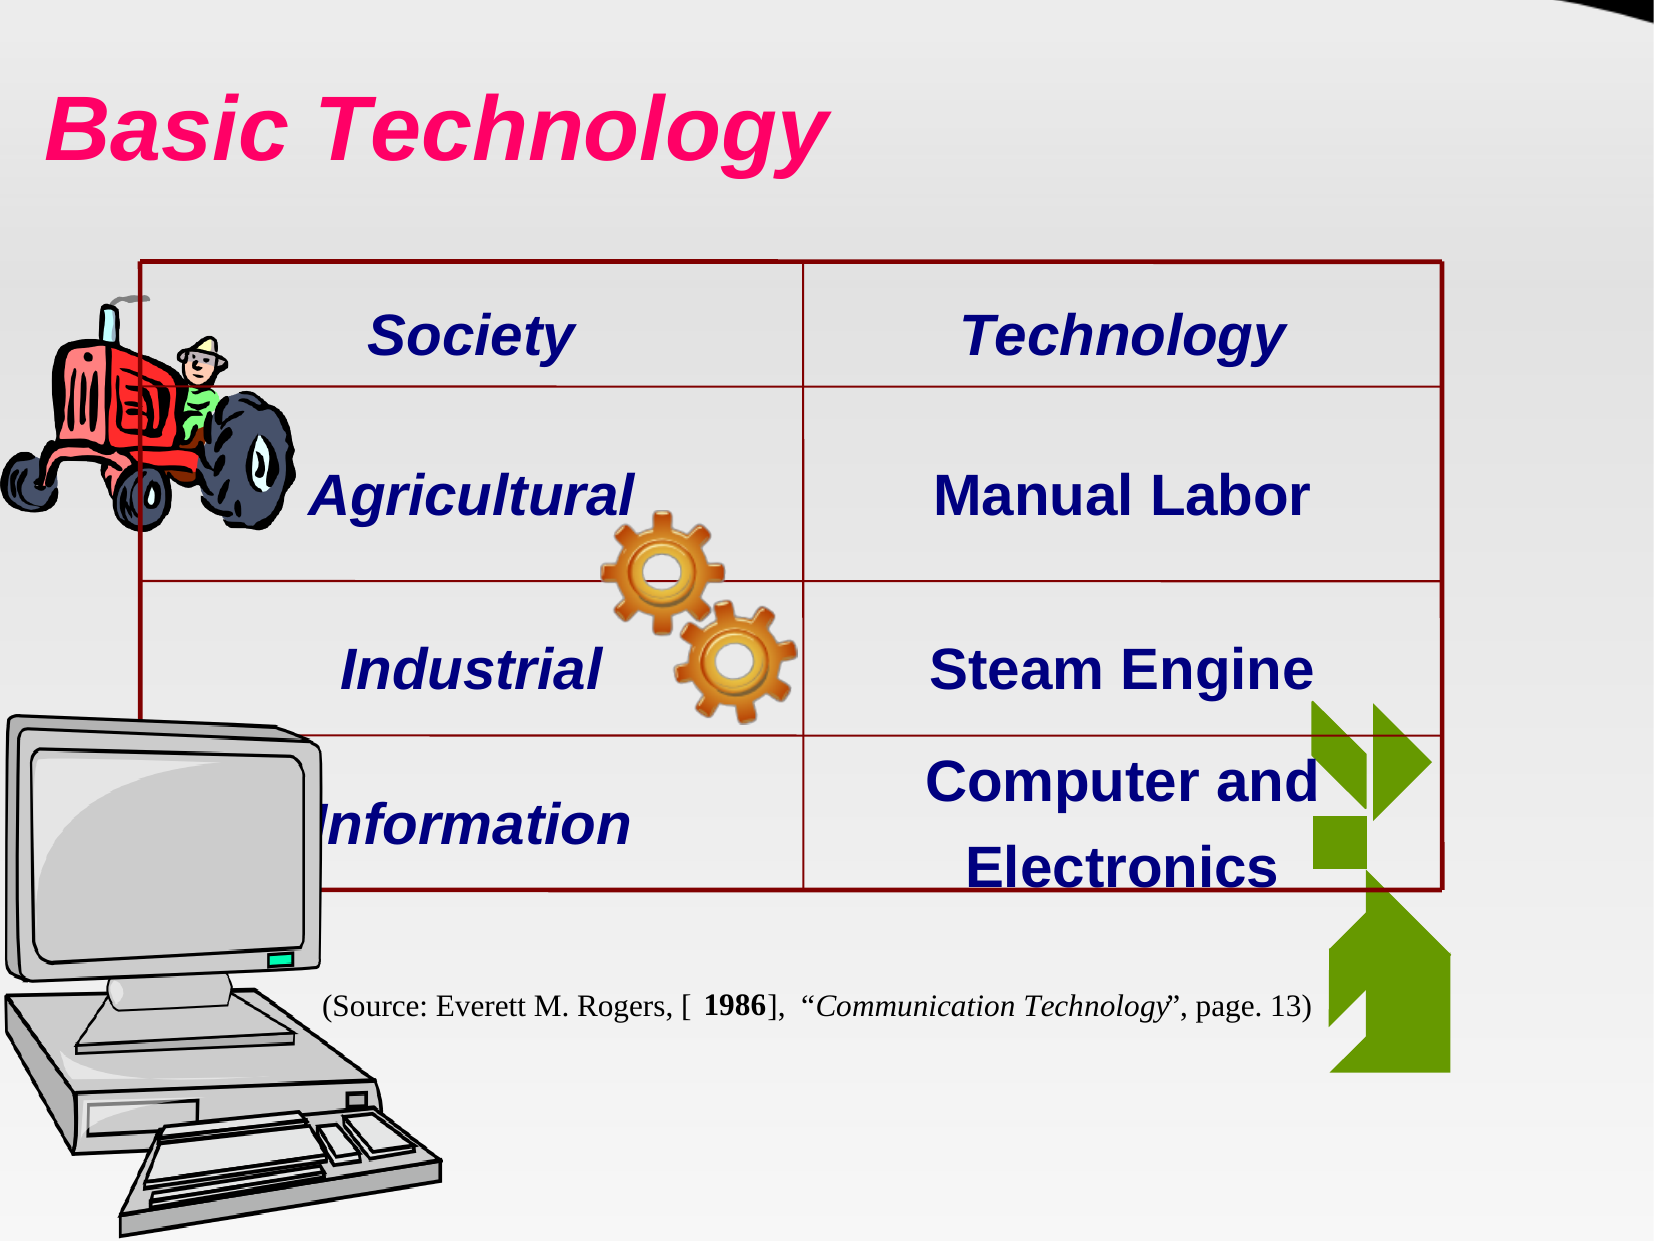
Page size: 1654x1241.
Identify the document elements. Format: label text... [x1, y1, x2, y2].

text_box [1329, 893, 1450, 1072]
picture [0, 0, 1654, 1241]
text_box Industrial [143, 583, 802, 734]
text_box Information [443, 737, 802, 887]
text_box Technology [805, 264, 1439, 385]
text_box Computer and Electronics [805, 737, 1439, 887]
text_box Manual Labor [805, 388, 1439, 580]
text_box Steam Engine [805, 583, 1439, 734]
text_box Communication Technology [815, 978, 1166, 1023]
text_box ”, page. 13)‏ [1166, 978, 1313, 1023]
text_box Agricultural [143, 388, 802, 580]
title Basic Technology [29, 26, 1530, 207]
text_box Society [143, 264, 802, 385]
text_box ], “ [767, 978, 815, 1023]
text_box (Source: Everett M. Rogers, [ [322, 978, 693, 1023]
text_box 1986 [703, 978, 767, 1022]
